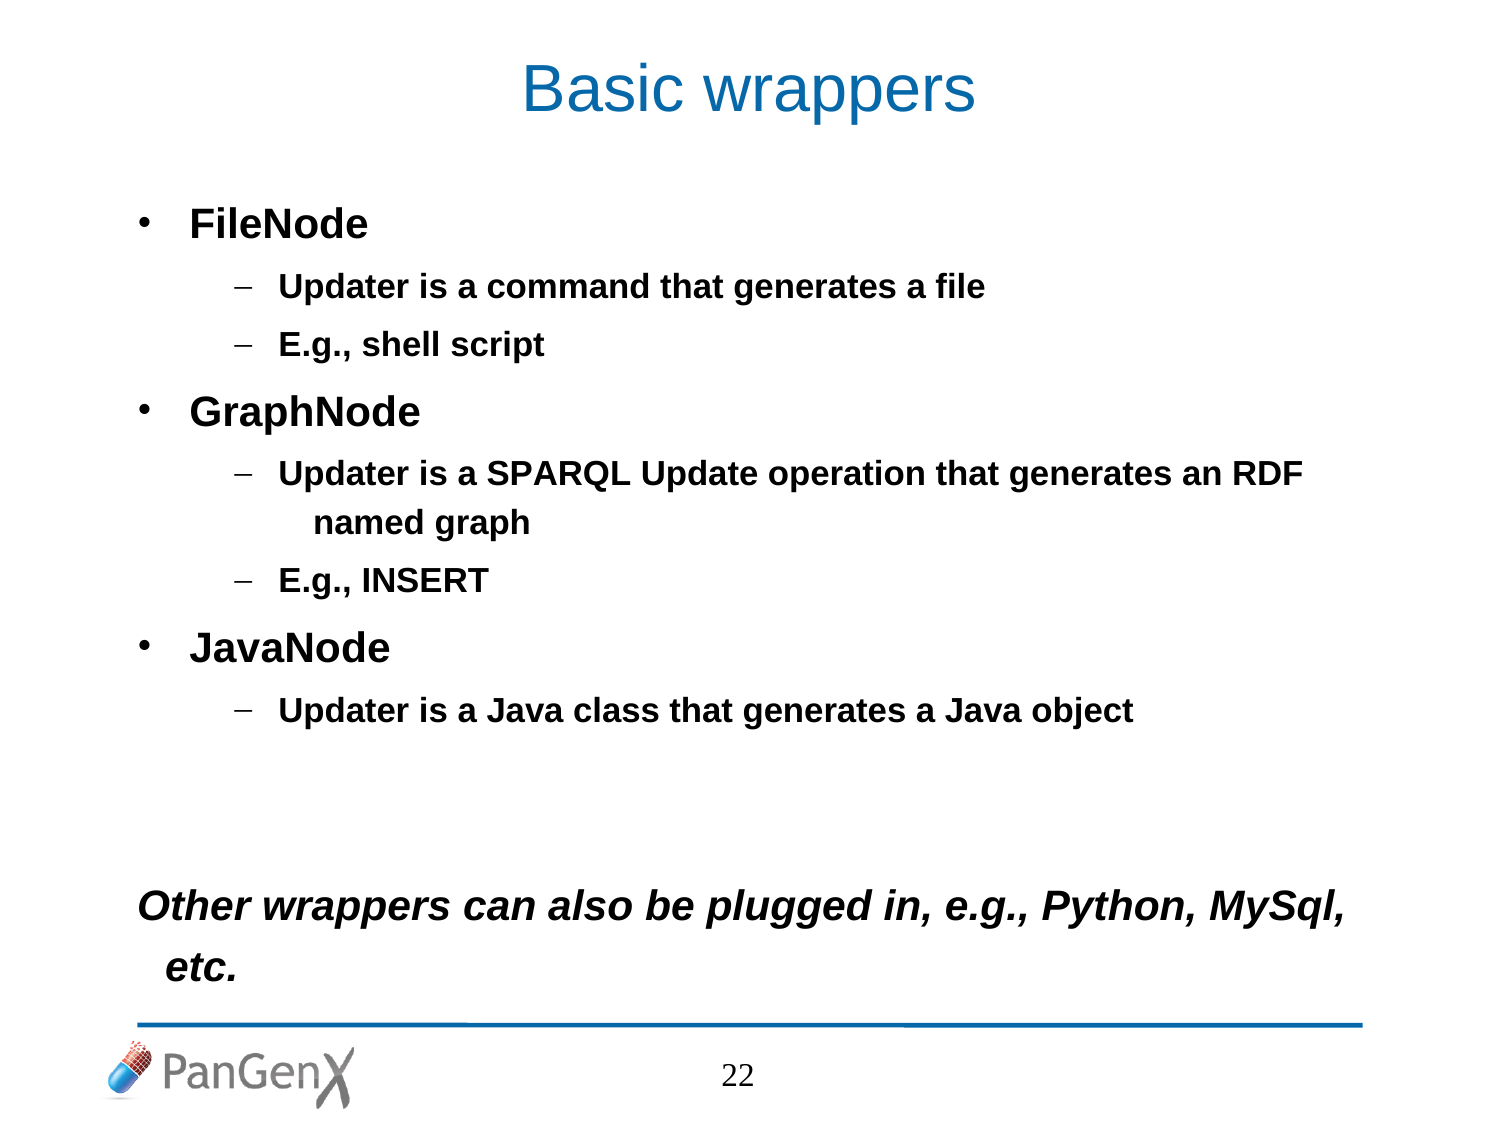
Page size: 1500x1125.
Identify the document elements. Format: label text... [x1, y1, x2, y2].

picture [89, 1041, 354, 1109]
title Basic wrappers [0, 6, 1500, 149]
list FileNode Updater is a command that generates a file E.g., shell script GraphNode Updater is a SPARQL Update operation that generates an RDF named graph E.g., INSERT JavaNode Updater is a Java class that generates a Java object Other wrappers can also be plugged in, e.g., Python, MySql, etc. [115, 179, 1387, 1005]
